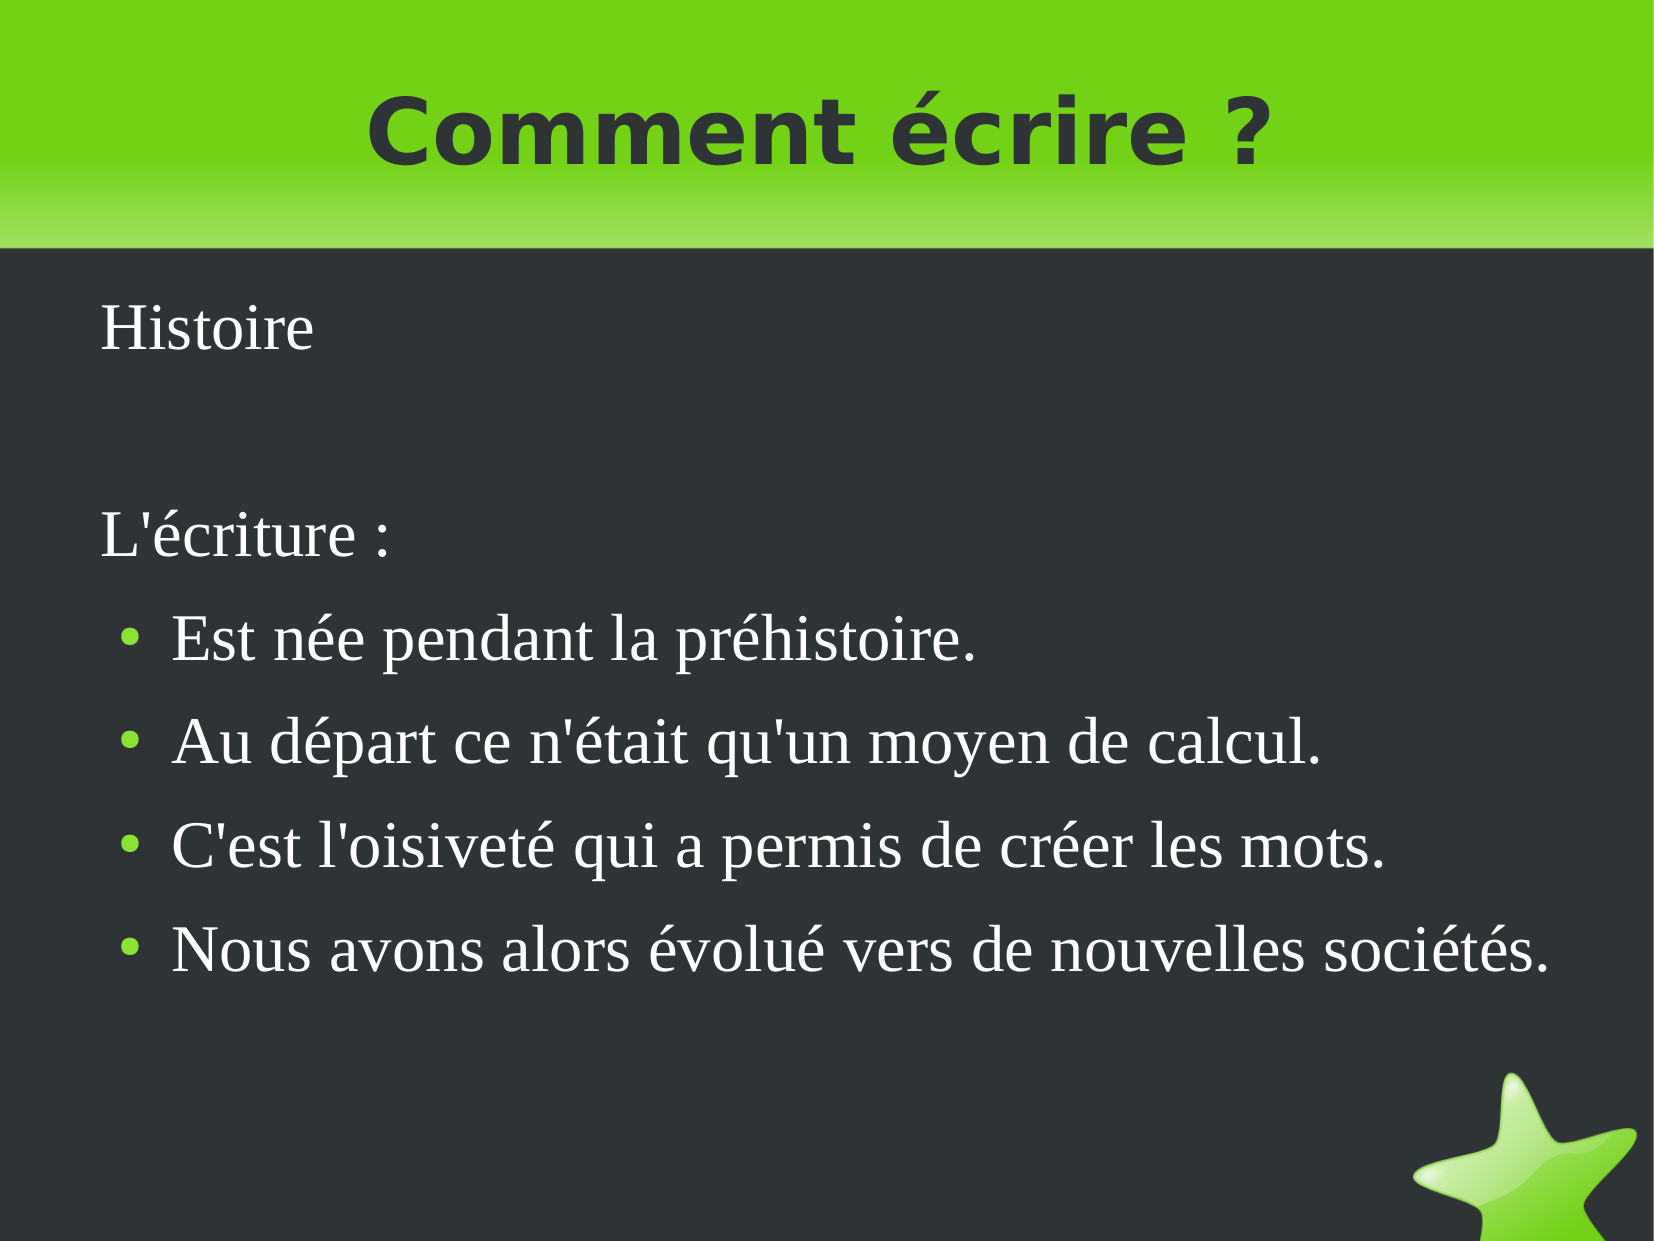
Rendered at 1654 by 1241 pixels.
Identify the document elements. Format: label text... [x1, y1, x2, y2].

title Comment écrire ? [76, 36, 1565, 229]
list Histoire L'écriture : Est née pendant la préhistoire. Au départ ce n'était qu'un moyen de calcul. C'est l'oisiveté qui a permis de créer les mots. Nous avons alors évolué vers de nouvelles sociétés. [82, 290, 1571, 1241]
picture [0, 0, 1654, 1241]
